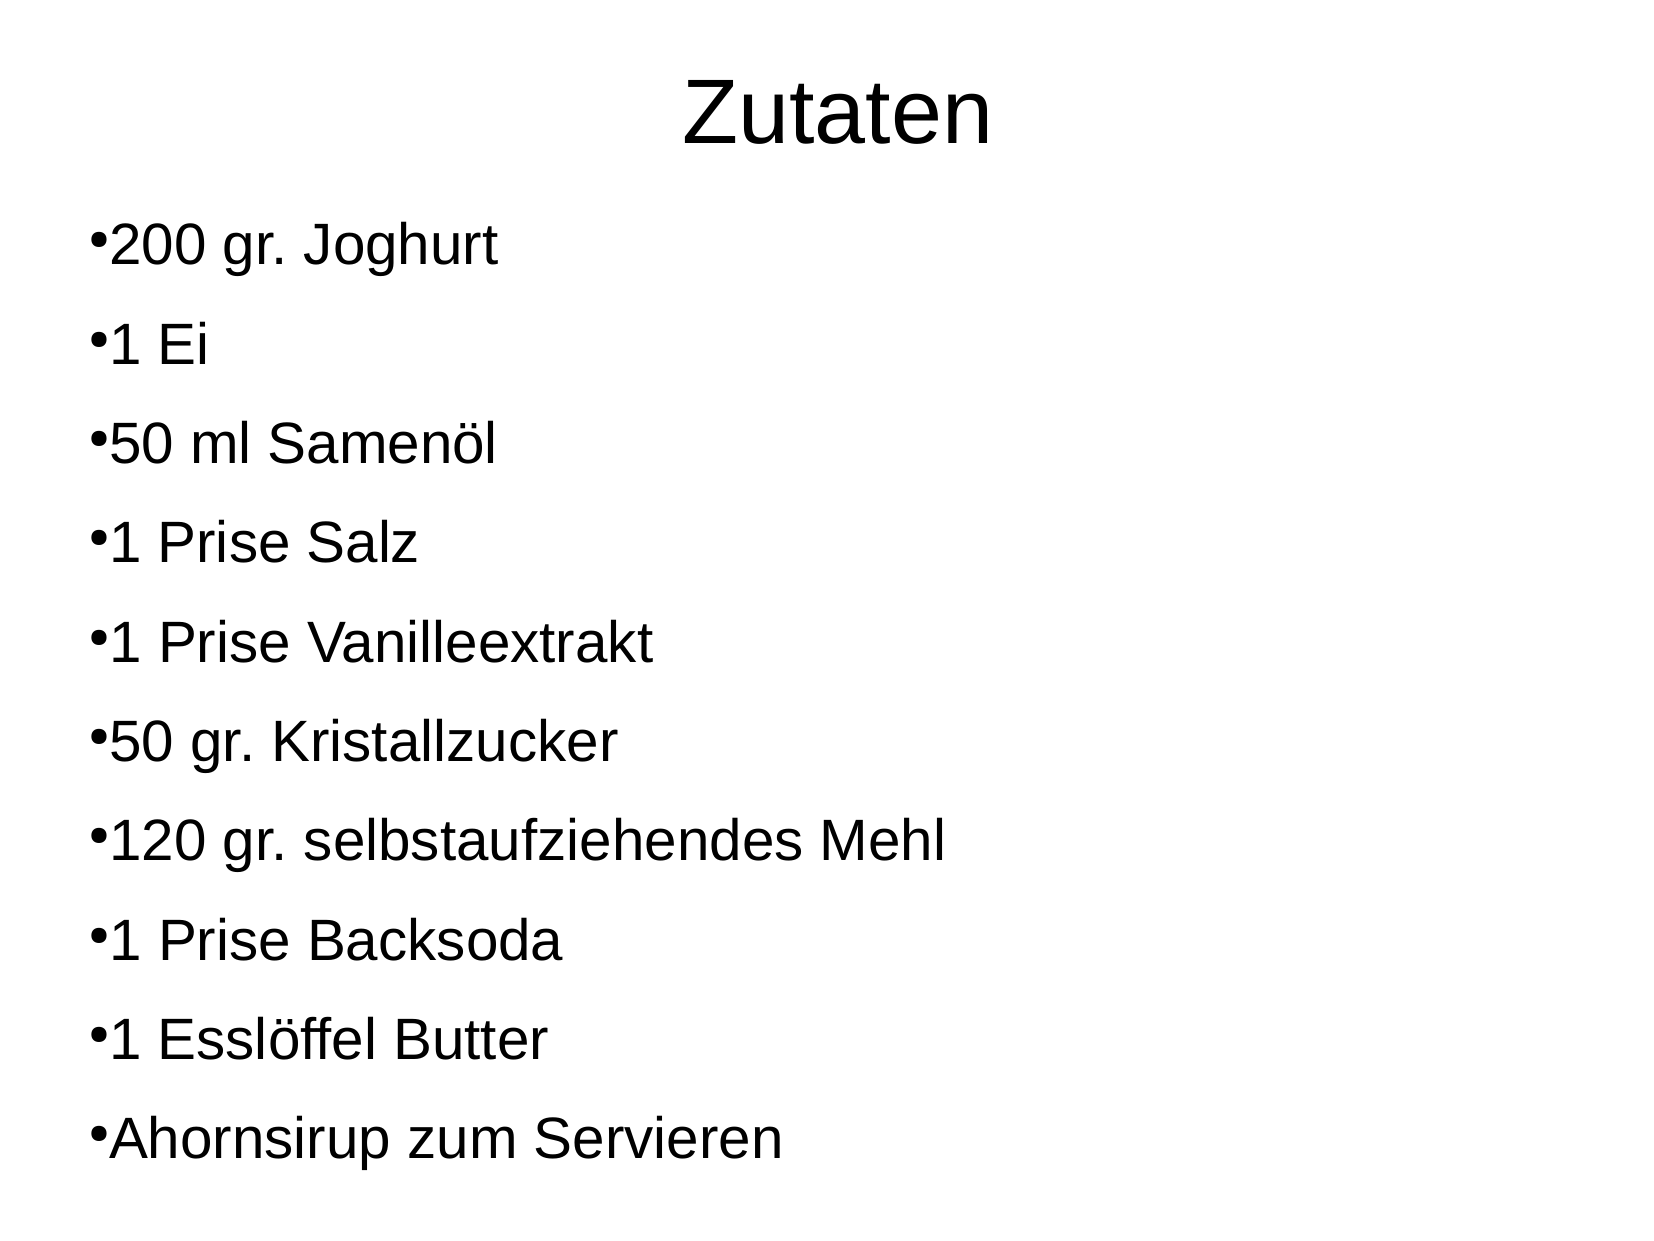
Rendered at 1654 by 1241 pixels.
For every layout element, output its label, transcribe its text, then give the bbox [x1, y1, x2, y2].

list 200 gr. Joghurt 1 Ei 50 ml Samenöl 1 Prise Salz 1 Prise Vanilleextrakt 50 gr. Kristallzucker 120 gr. selbstaufziehendes Mehl 1 Prise Backsoda 1 Esslöffel Butter Ahornsirup zum Servieren [88, 206, 1577, 1221]
title Zutaten [82, 49, 1594, 164]
